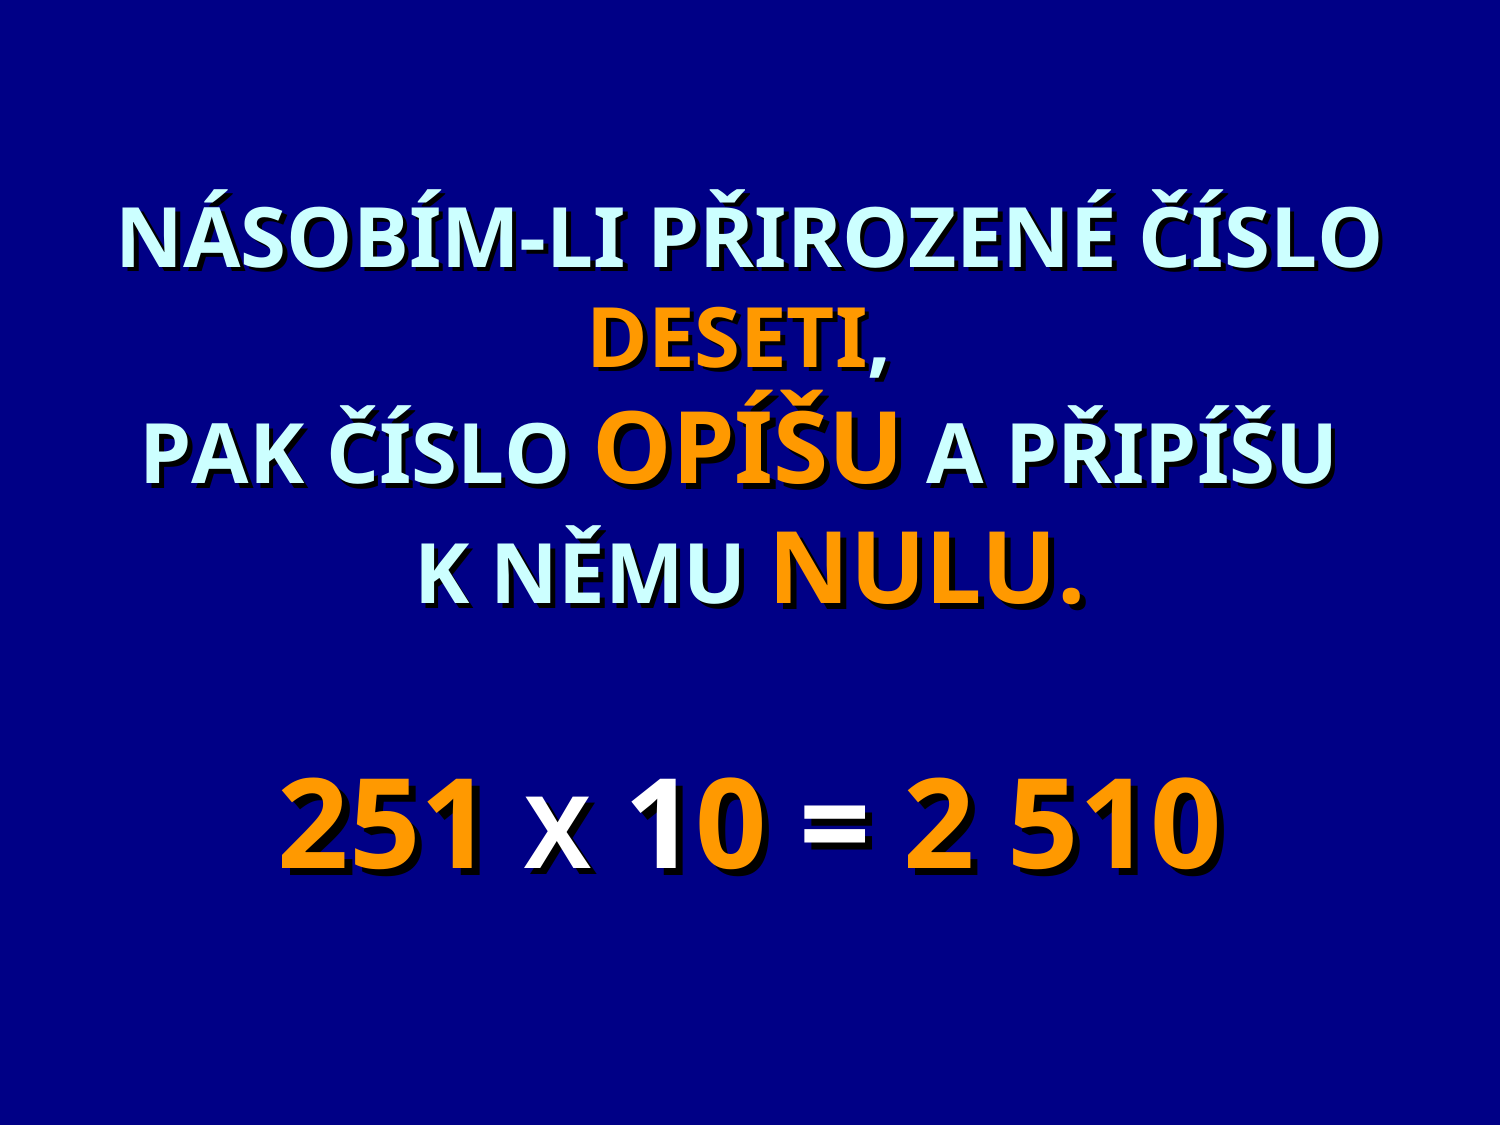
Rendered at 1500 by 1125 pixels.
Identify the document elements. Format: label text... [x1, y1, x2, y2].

title NÁSOBÍM-LI PŘIROZENÉ ČÍSLO DESETI, PAK ČÍSLO OPÍŠU A PŘIPÍŠU K NĚMU NULU. 251 X 10 = 2 510 [75, 0, 1426, 902]
